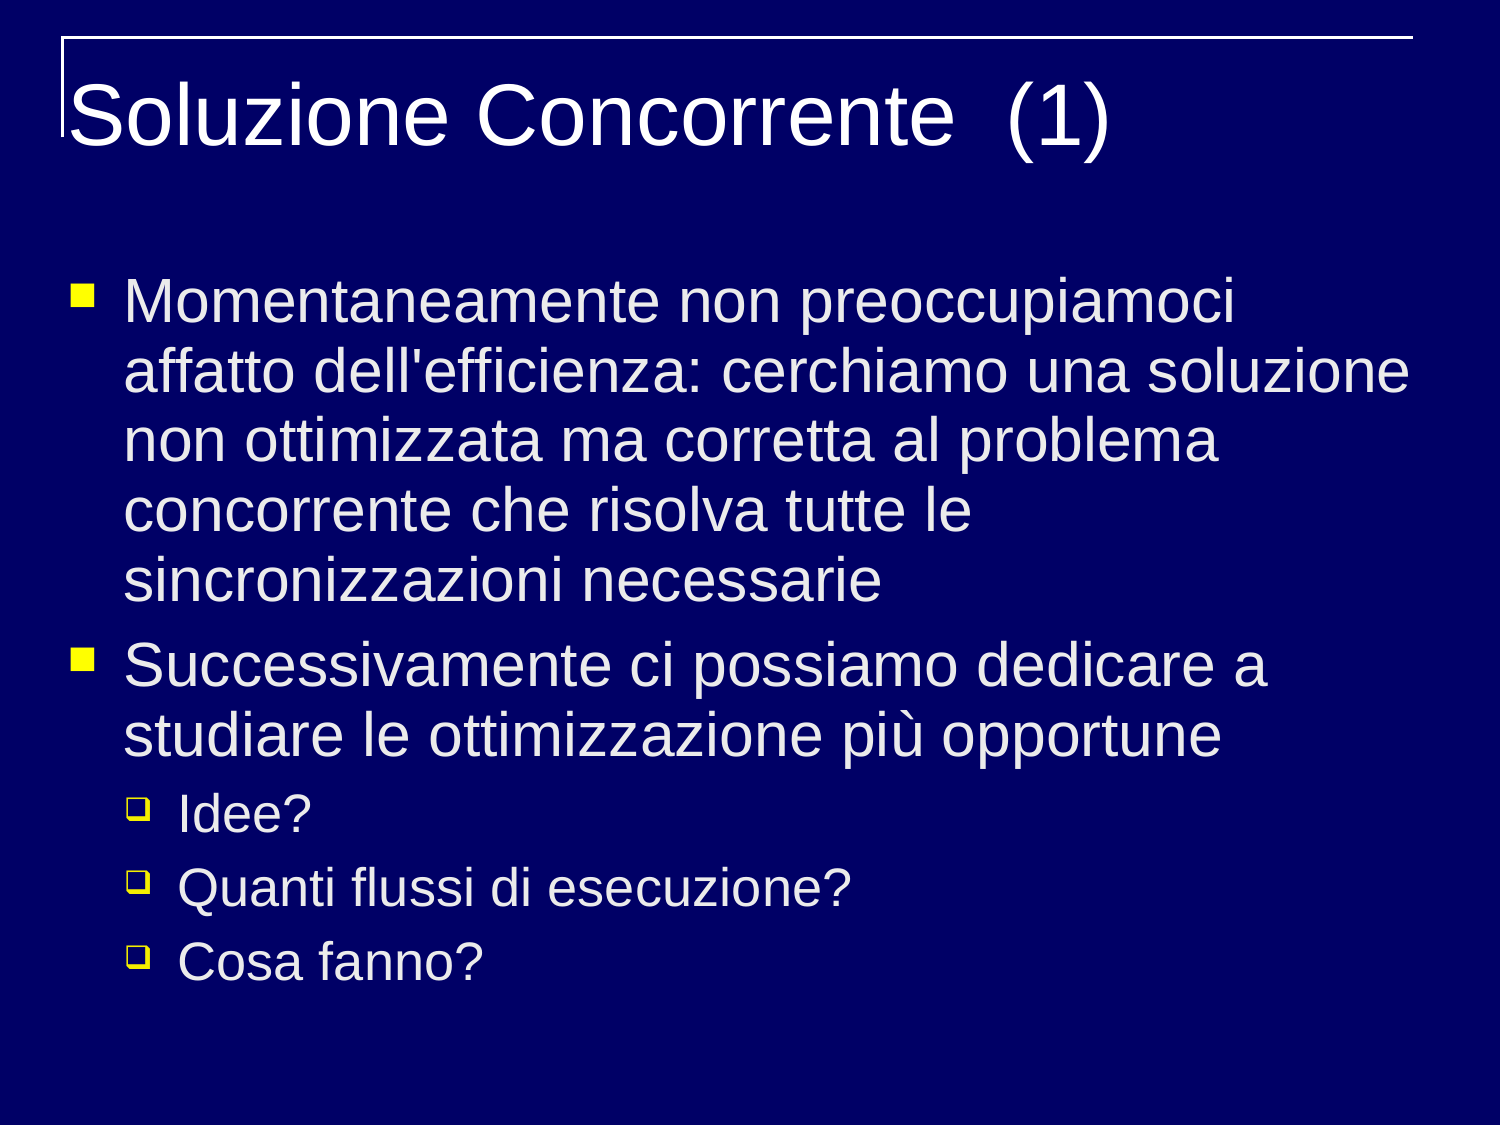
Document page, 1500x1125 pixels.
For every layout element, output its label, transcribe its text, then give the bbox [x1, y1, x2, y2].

list Momentaneamente non preoccupiamoci affatto dell'efficienza: cerchiamo una soluzione non ottimizzata ma corretta al problema concorrente che risolva tutte le sincronizzazioni necessarie Successivamente ci possiamo dedicare a studiare le ottimizzazione più opportune Idee? Quanti flussi di esecuzione? Cosa fanno? [67, 265, 1418, 995]
title Soluzione Concorrente (1) [67, 52, 1418, 178]
